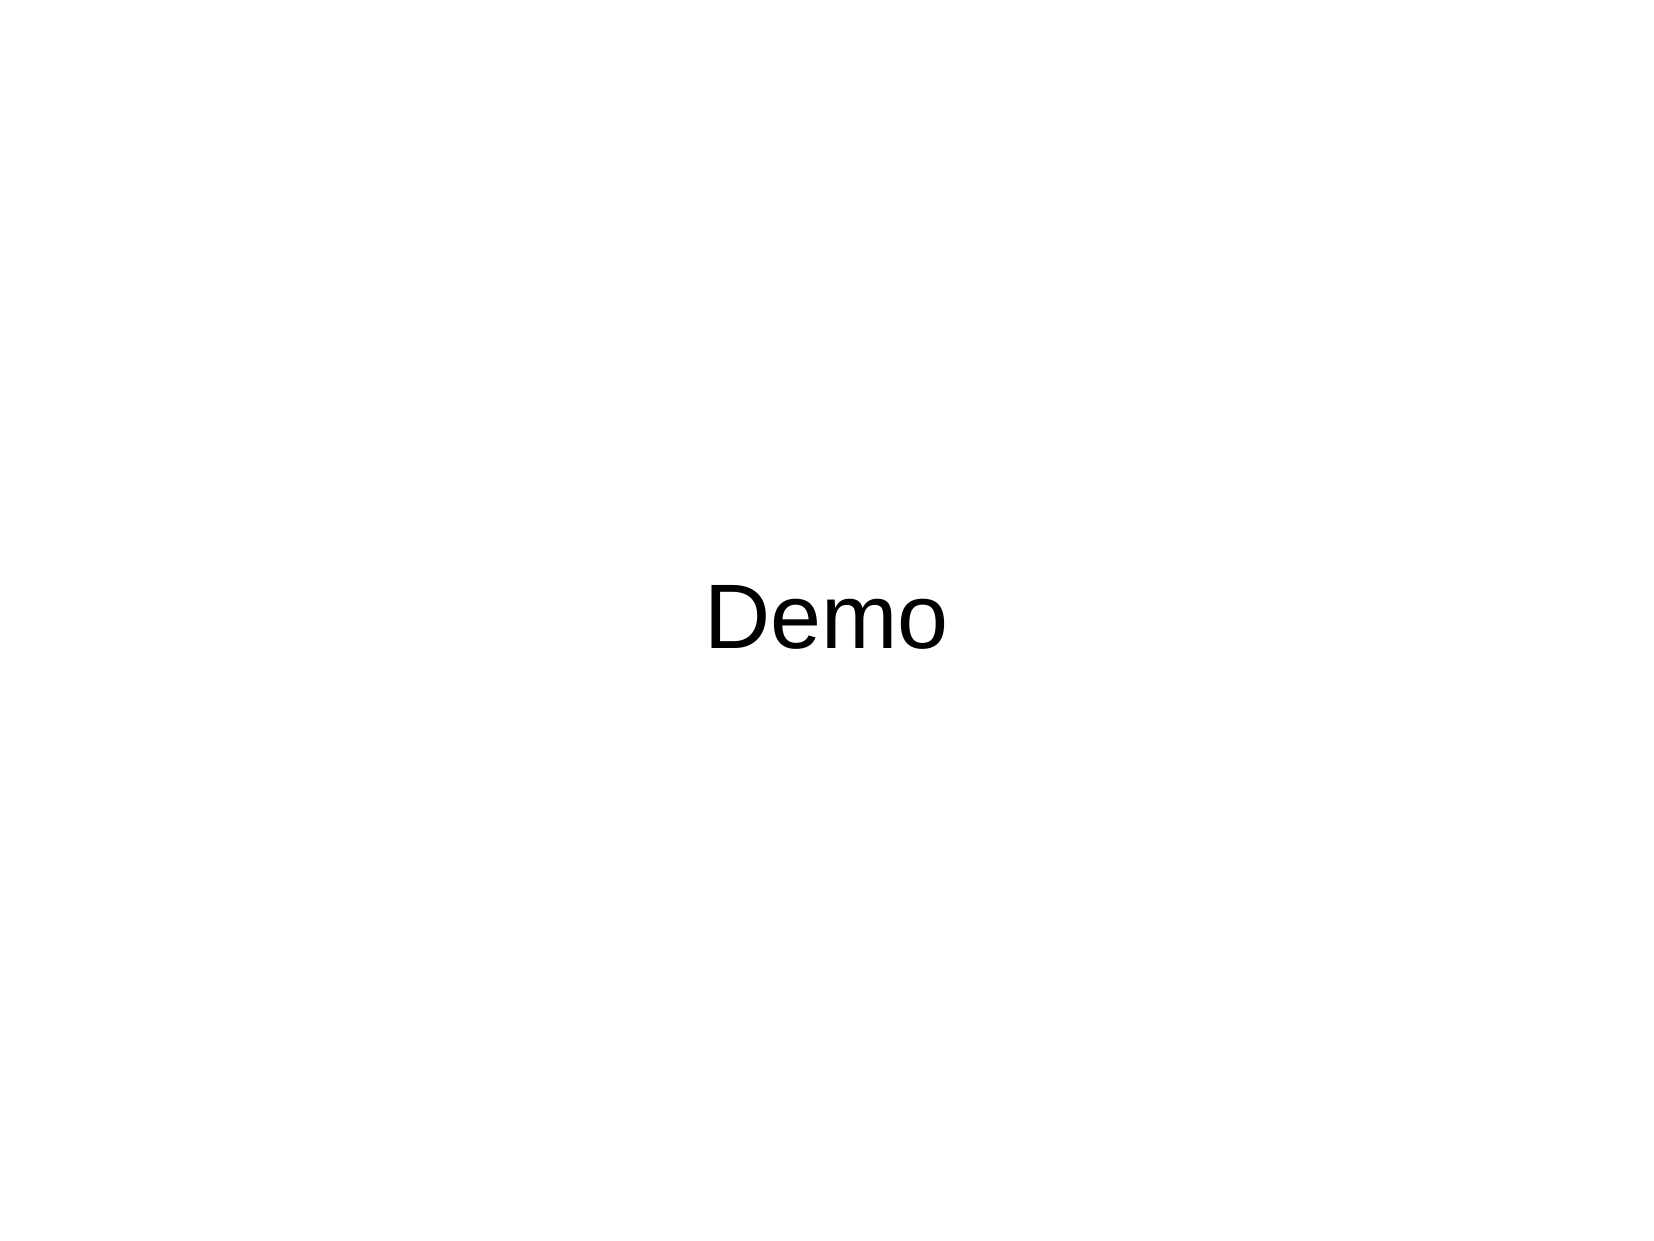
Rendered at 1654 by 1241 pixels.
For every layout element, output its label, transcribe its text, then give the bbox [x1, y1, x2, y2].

title Demo [82, 513, 1571, 721]
